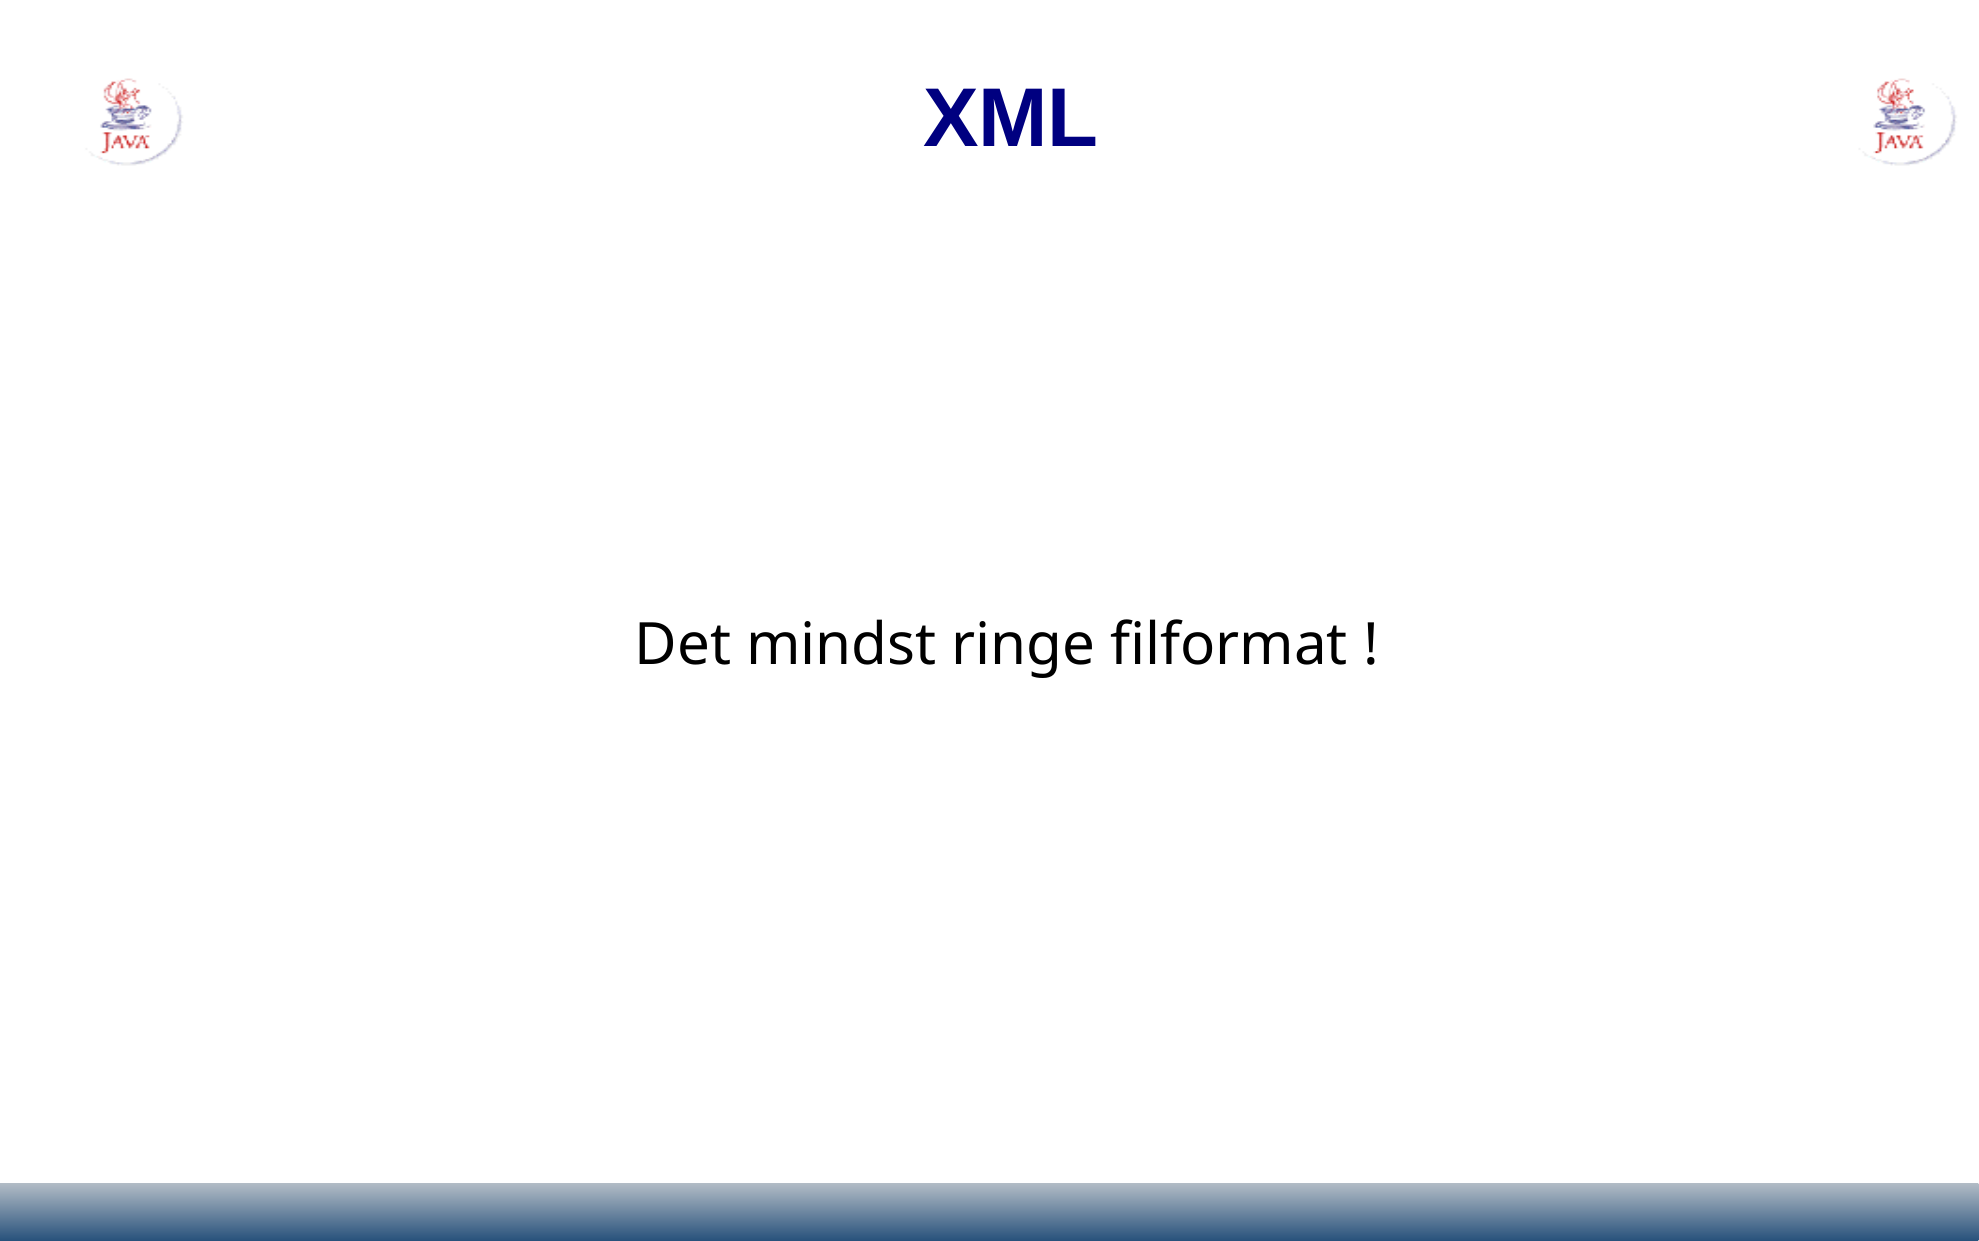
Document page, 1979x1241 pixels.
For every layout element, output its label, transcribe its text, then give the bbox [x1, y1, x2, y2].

picture [69, 71, 186, 169]
title XML [186, 14, 1835, 222]
picture [1842, 71, 1961, 169]
subtitle Det mindst ringe filformat ! [181, 232, 1833, 1052]
